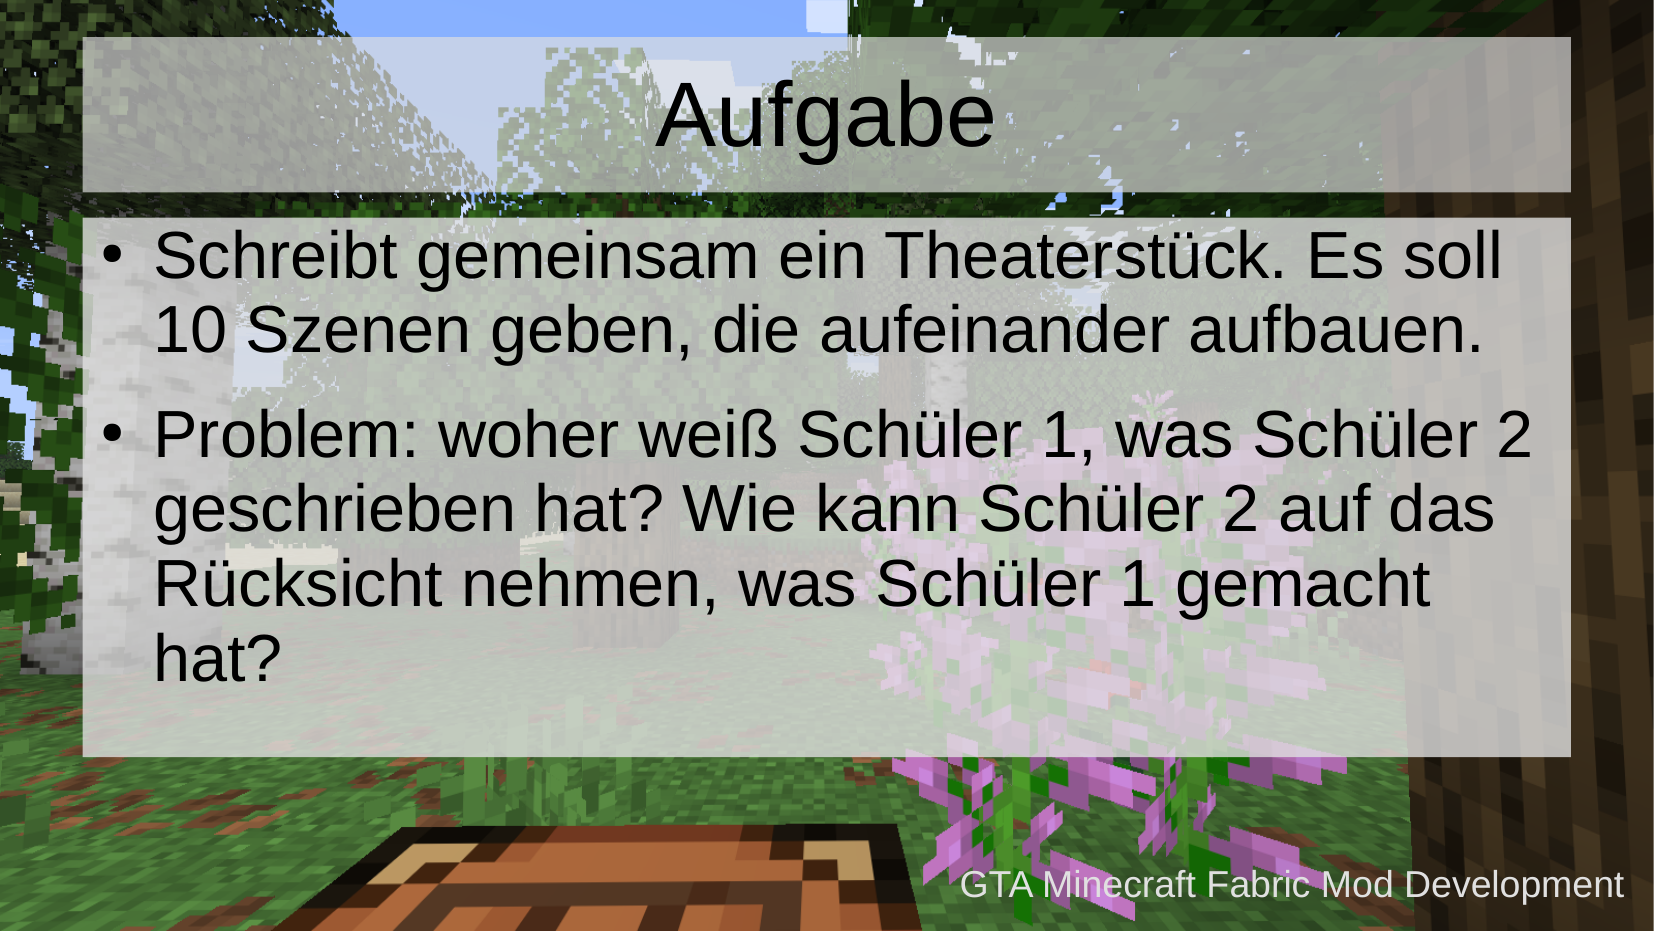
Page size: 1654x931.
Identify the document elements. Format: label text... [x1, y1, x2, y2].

list Schreibt gemeinsam ein Theaterstück. Es soll 10 Szenen geben, die aufeinander aufbauen. Problem: woher weiß Schüler 1, was Schüler 2 geschrieben hat? Wie kann Schüler 2 auf das Rücksicht nehmen, was Schüler 1 gemacht hat? [82, 217, 1571, 758]
title Aufgabe [82, 37, 1571, 193]
picture [0, 0, 1654, 931]
